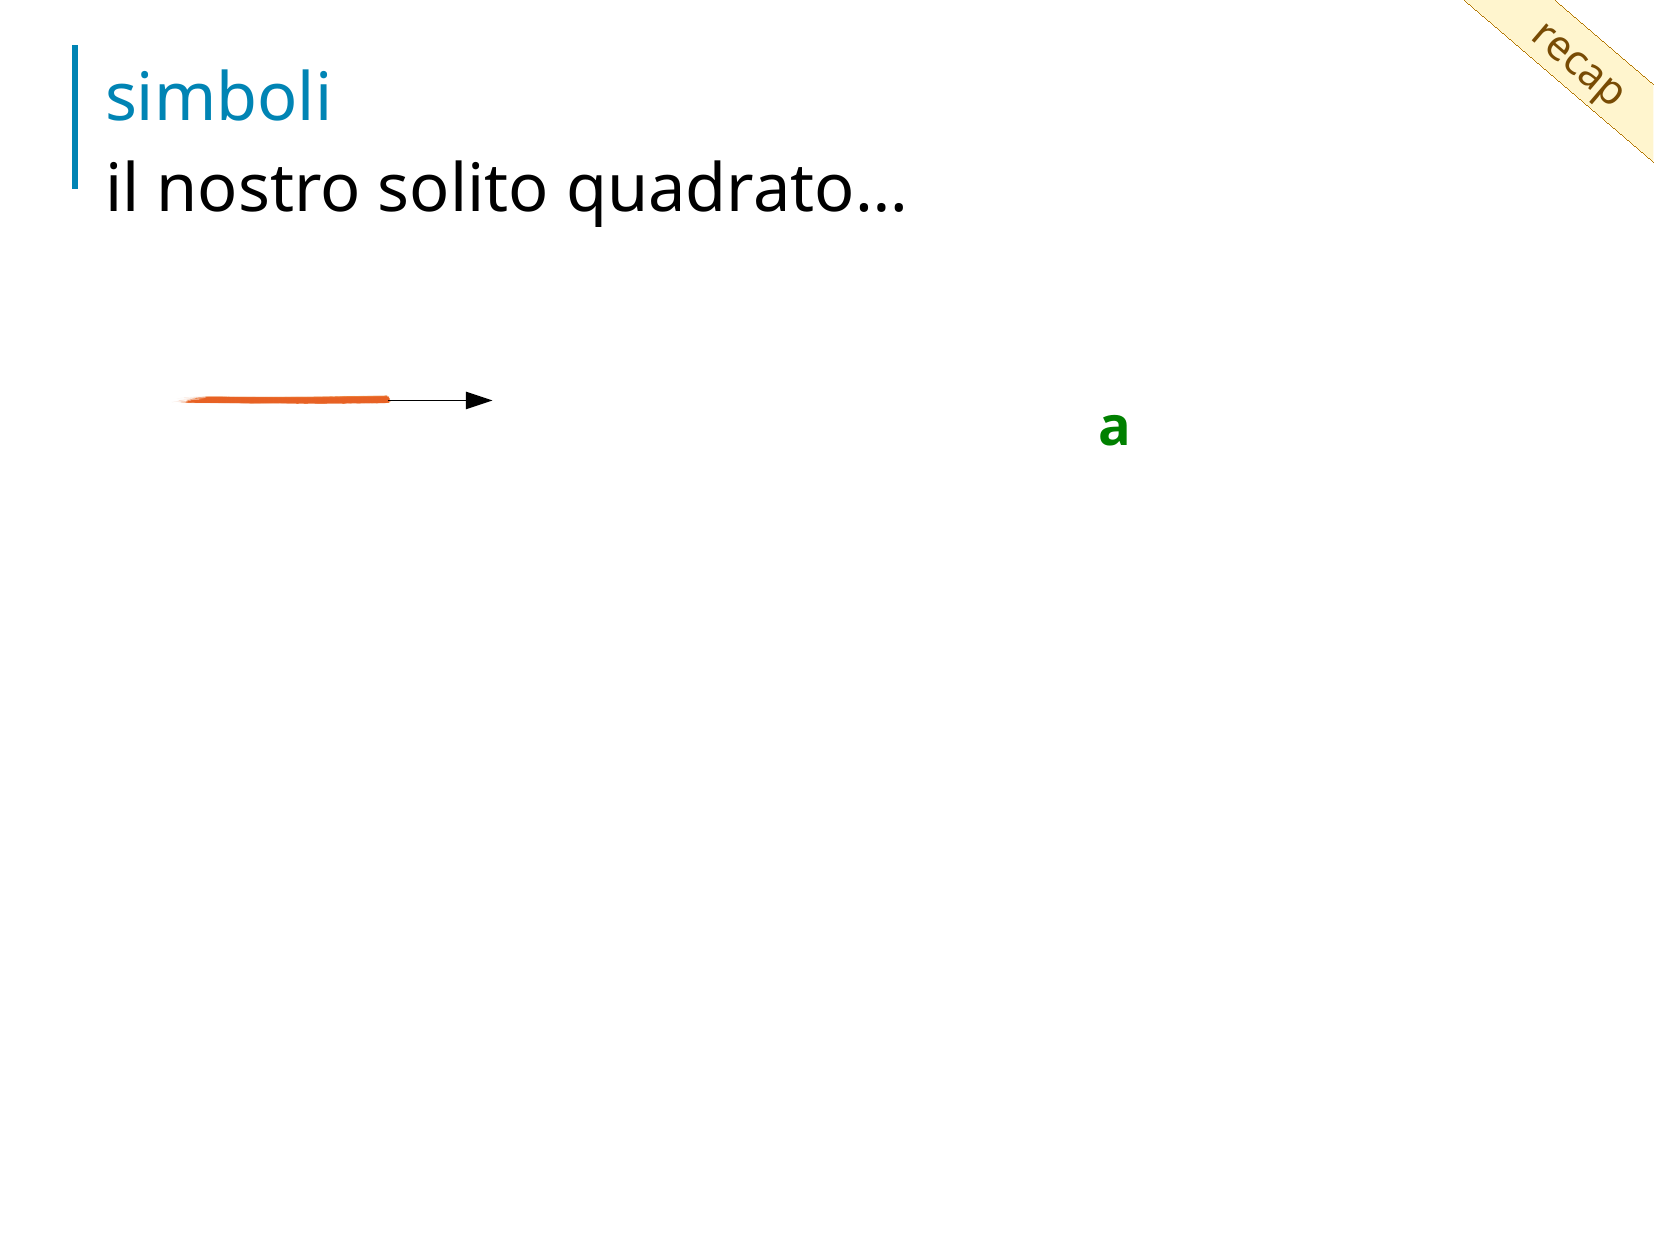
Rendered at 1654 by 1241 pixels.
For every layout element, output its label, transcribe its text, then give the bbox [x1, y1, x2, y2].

picture [170, 395, 391, 404]
title simboli il nostro solito quadrato… [105, 49, 1571, 200]
text_box a [1083, 383, 1153, 472]
text_box recap [1464, 0, 1654, 163]
